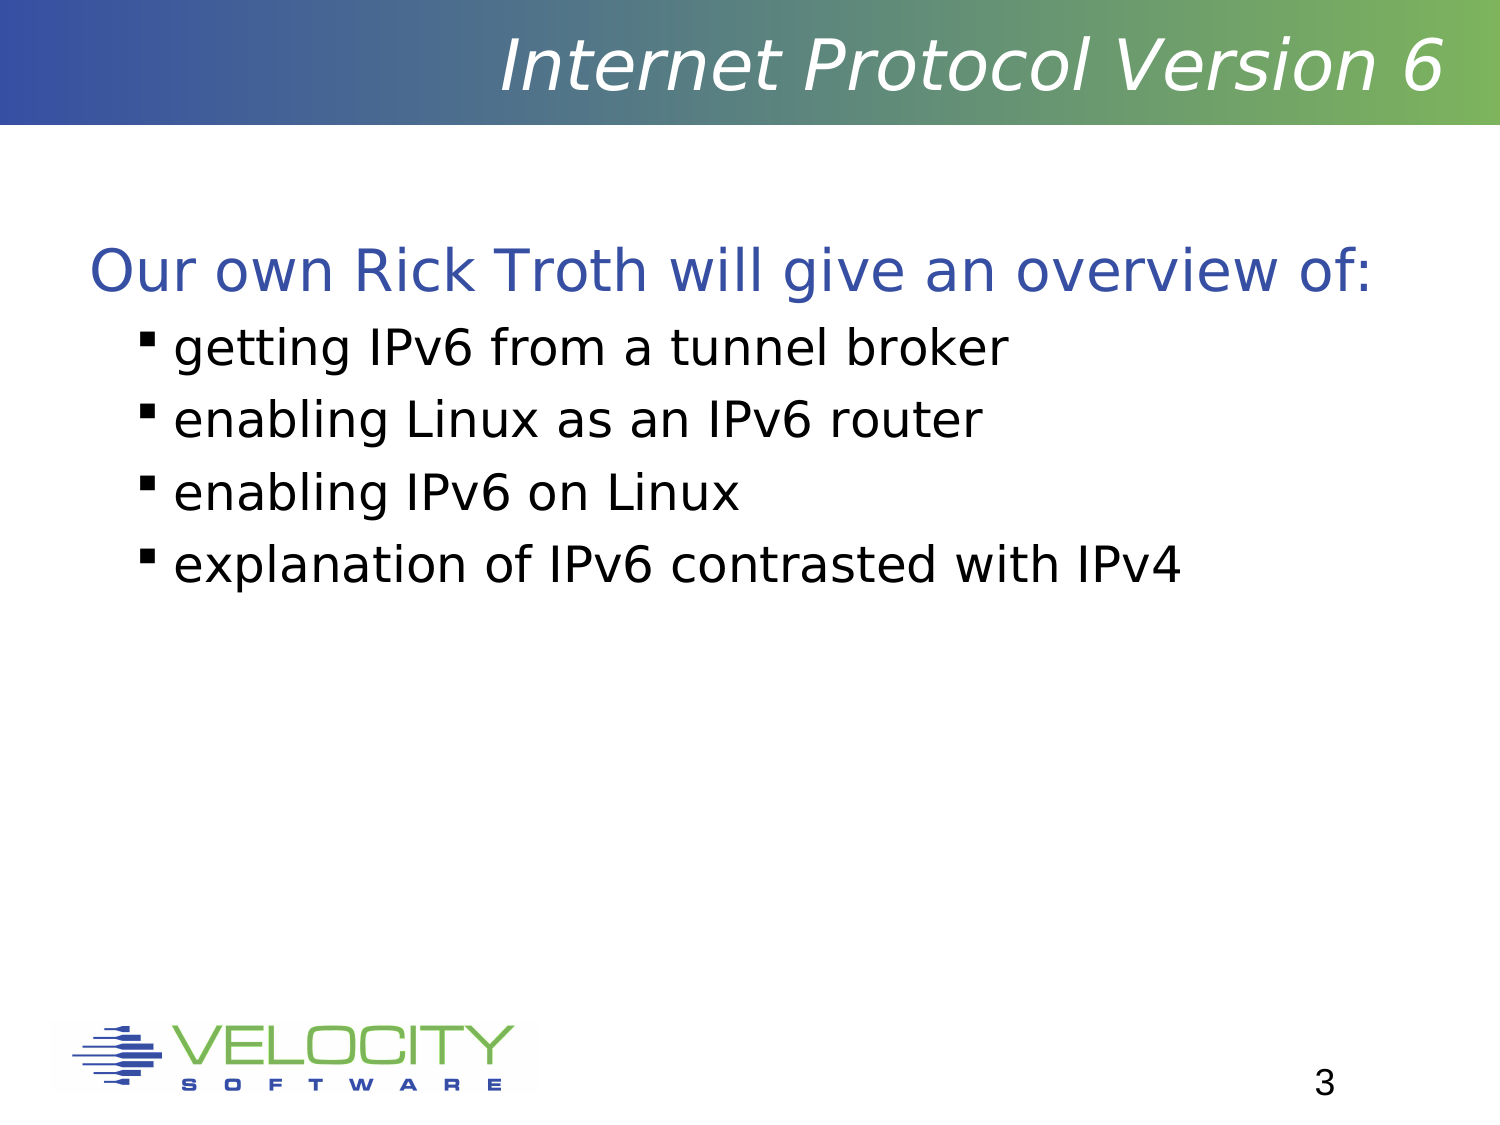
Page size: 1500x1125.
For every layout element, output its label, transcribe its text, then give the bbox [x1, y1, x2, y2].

title Internet Protocol Version 6 [62, 12, 1463, 113]
list Our own Rick Troth will give an overview of: getting IPv6 from a tunnel broker enabling Linux as an IPv6 router enabling IPv6 on Linux explanation of IPv6 contrasted with IPv4 [75, 224, 1426, 968]
picture [50, 1021, 538, 1094]
